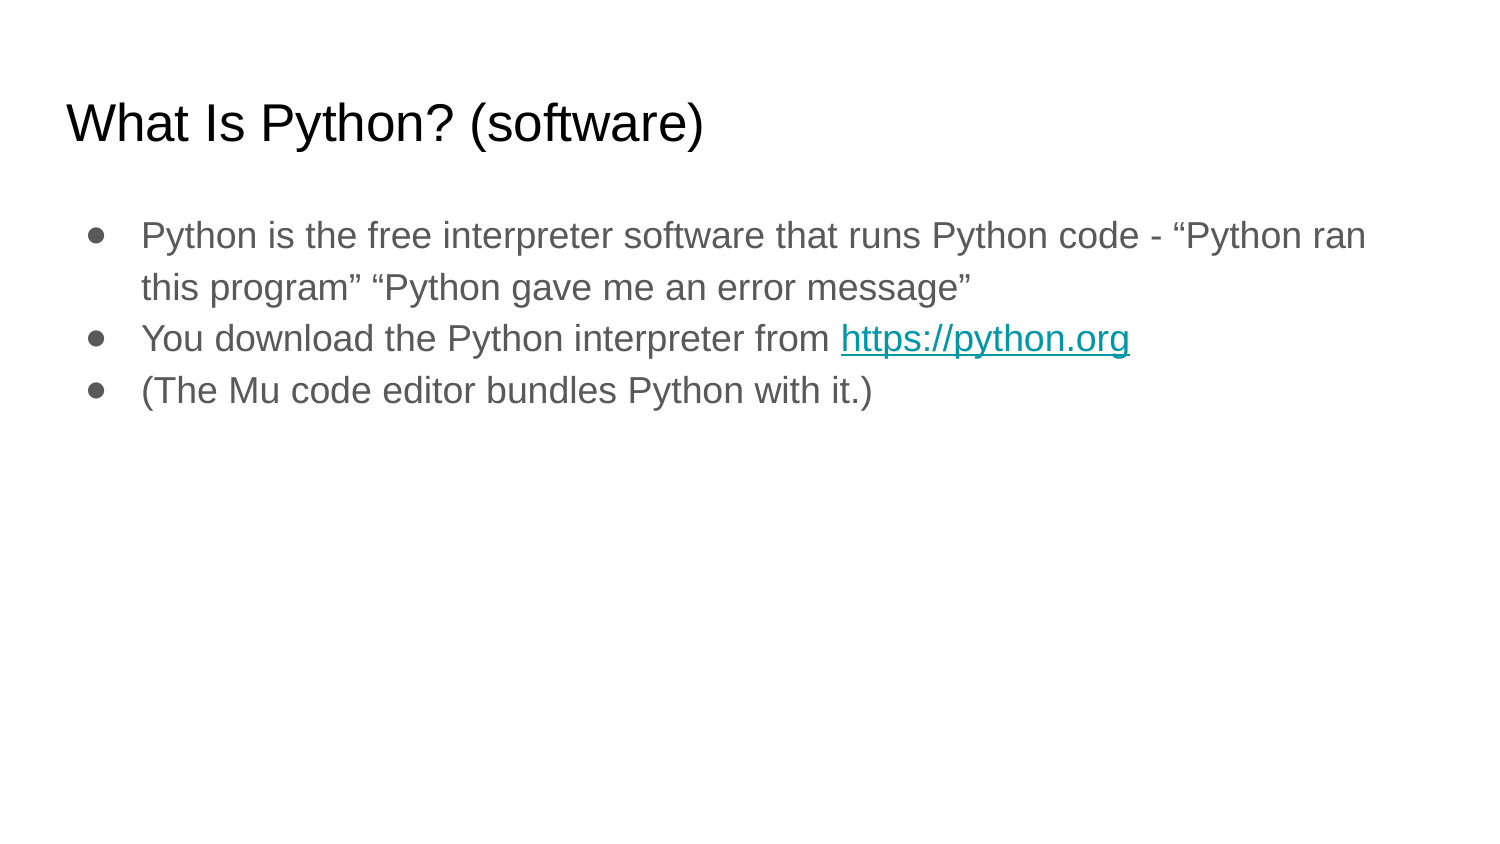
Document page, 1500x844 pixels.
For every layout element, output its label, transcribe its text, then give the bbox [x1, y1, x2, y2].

title What Is Python? (software) [51, 72, 1449, 167]
list Python is the free interpreter software that runs Python code - “Python ran this program” “Python gave me an error message” You download the Python interpreter from https://python.org (The Mu code editor bundles Python with it.) [51, 189, 1449, 750]
